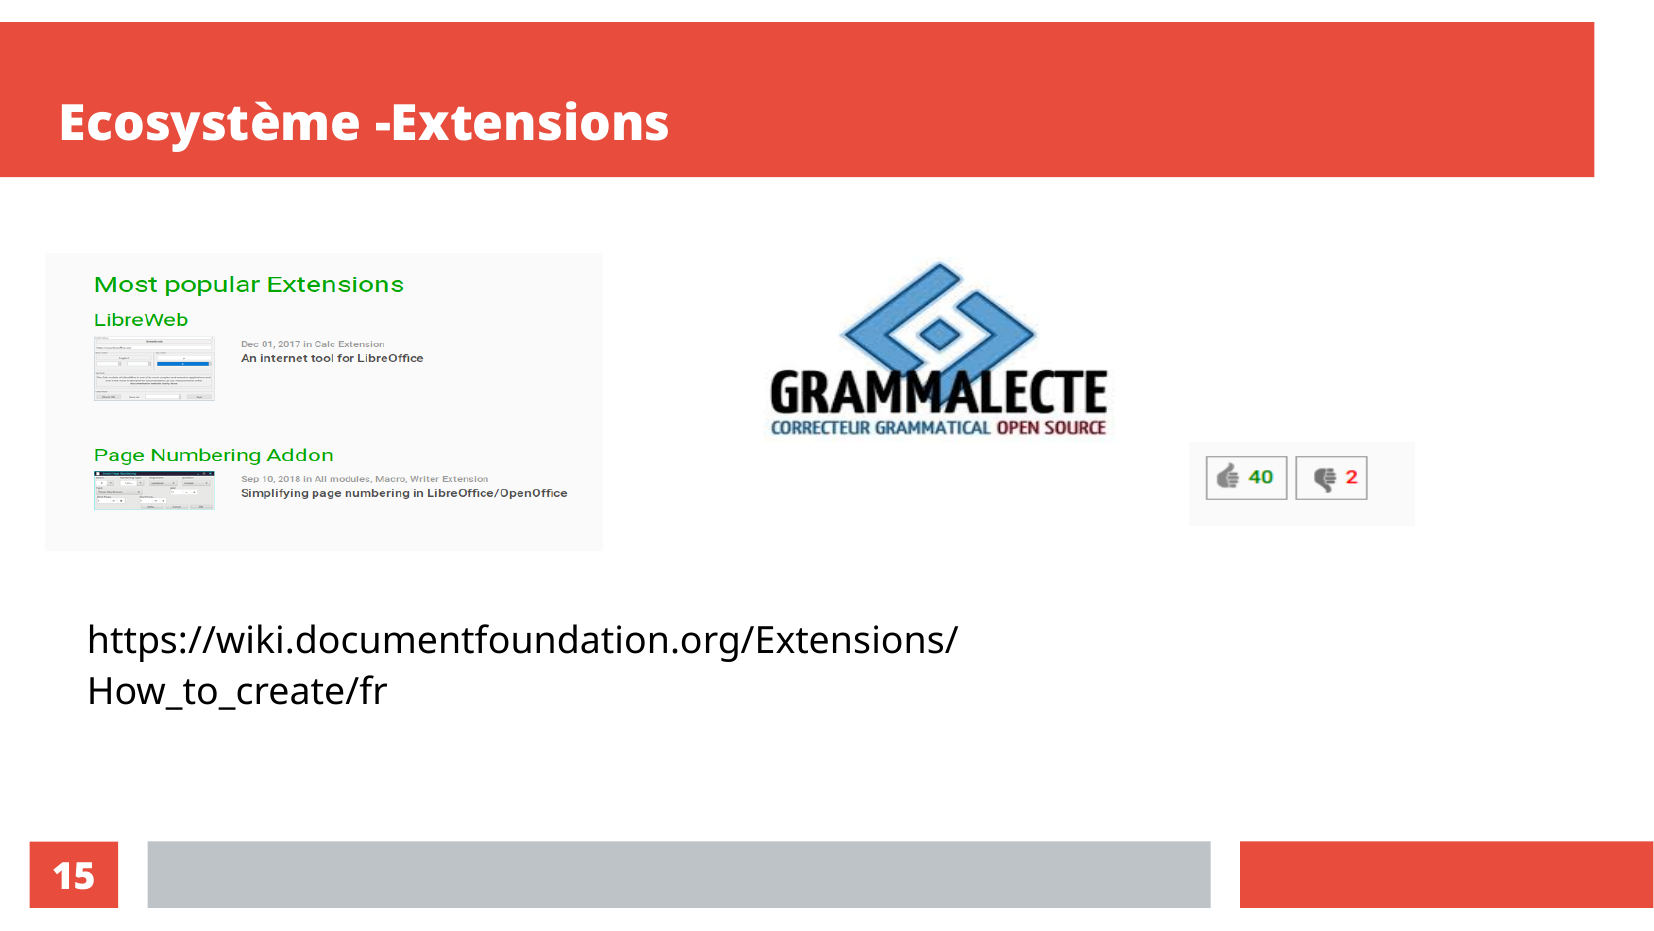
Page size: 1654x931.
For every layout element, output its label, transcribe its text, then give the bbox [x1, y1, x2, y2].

text_box https://wiki.documentfoundation.org/Extensions/How_to_create/fr [72, 605, 1160, 668]
picture [45, 253, 603, 551]
picture [689, 257, 1415, 526]
title Ecosystème -Extensions [59, 44, 1595, 156]
text_box [72, 674, 1619, 835]
